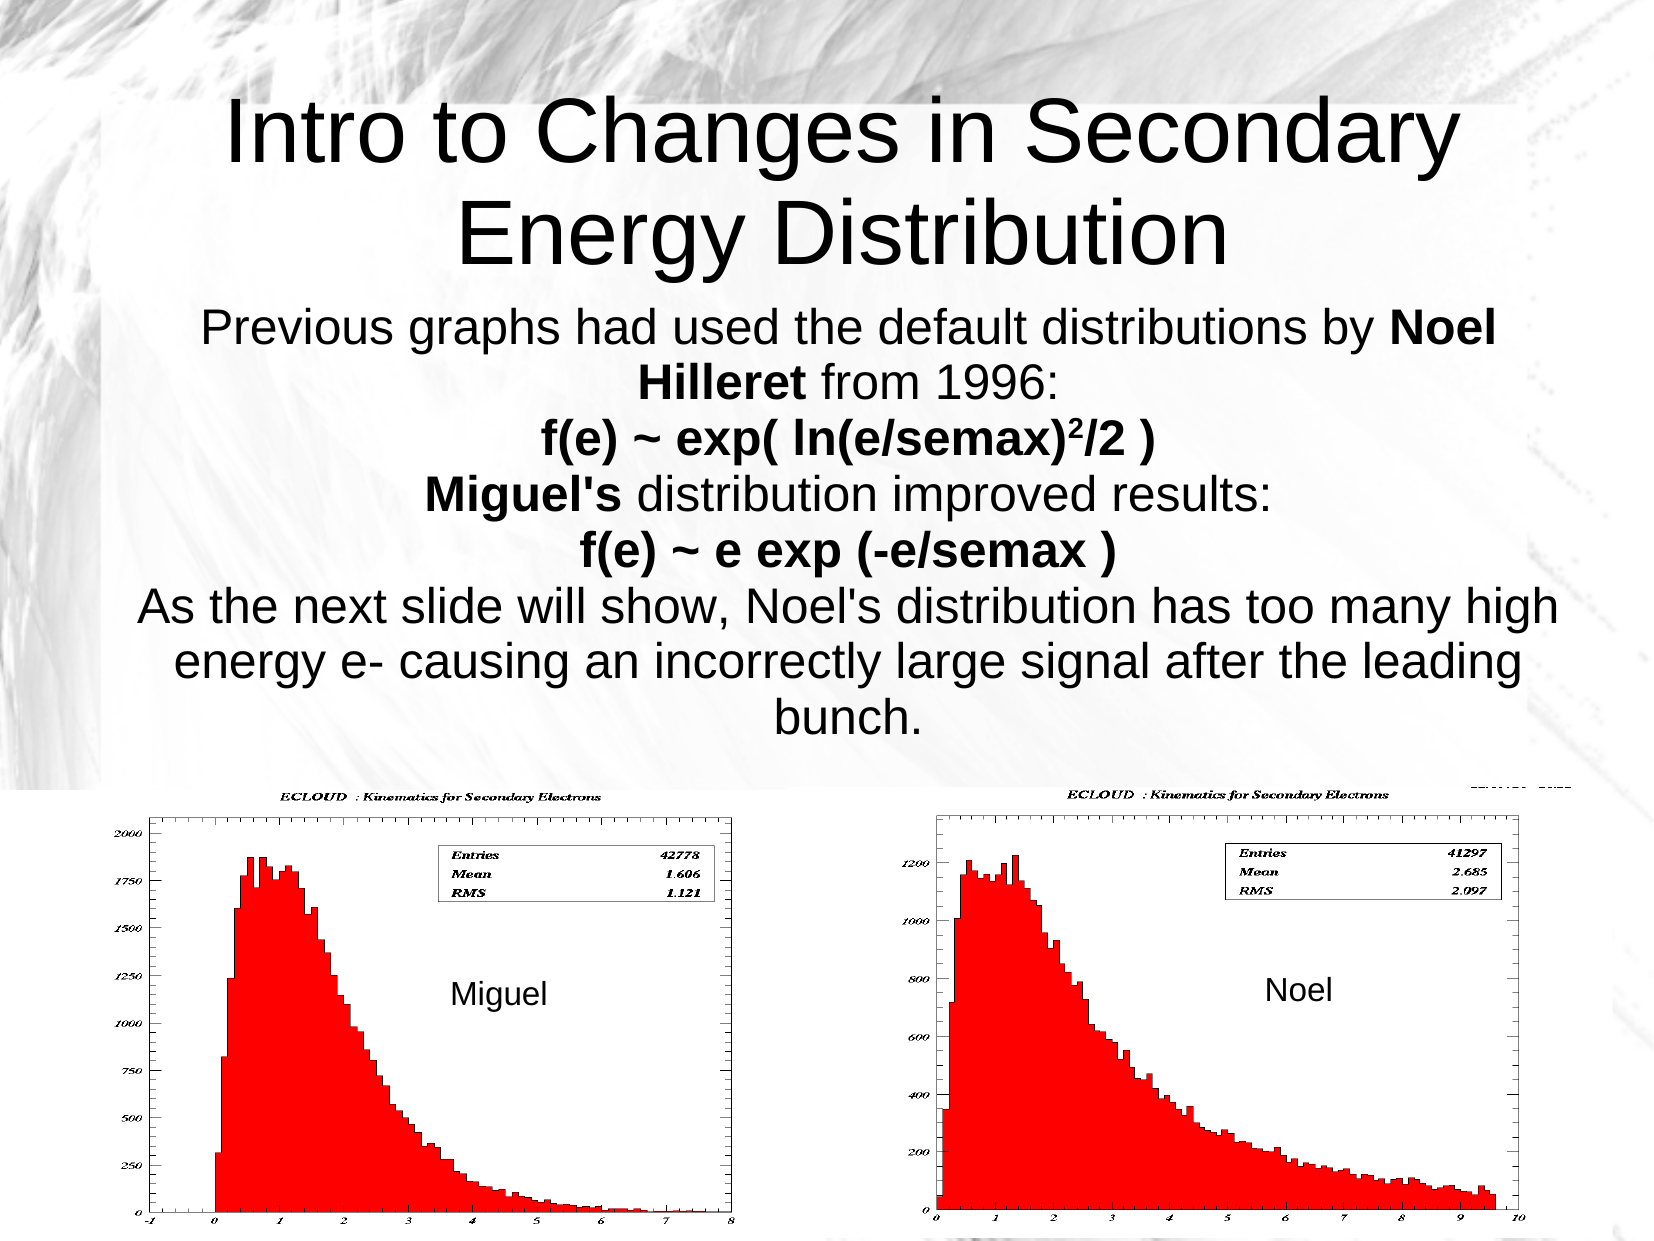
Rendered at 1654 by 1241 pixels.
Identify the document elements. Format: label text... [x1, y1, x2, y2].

text_box Miguel [450, 975, 556, 1014]
text_box Noel [1264, 971, 1337, 1011]
title Intro to Changes in Secondary Energy Distribution [149, 75, 1538, 237]
subtitle Previous graphs had used the default distributions by Noel Hilleret from 1996: f(e) ~ exp( ln(e/semax)2/2 ) Miguel's distribution improved results: f(e) ~ e exp (-e/semax ) As the next slide will show, Noel's distribution has too many high energy e- causing an incorrectly large signal after the leading bunch. [122, 237, 1576, 790]
picture [0, 0, 1654, 1241]
